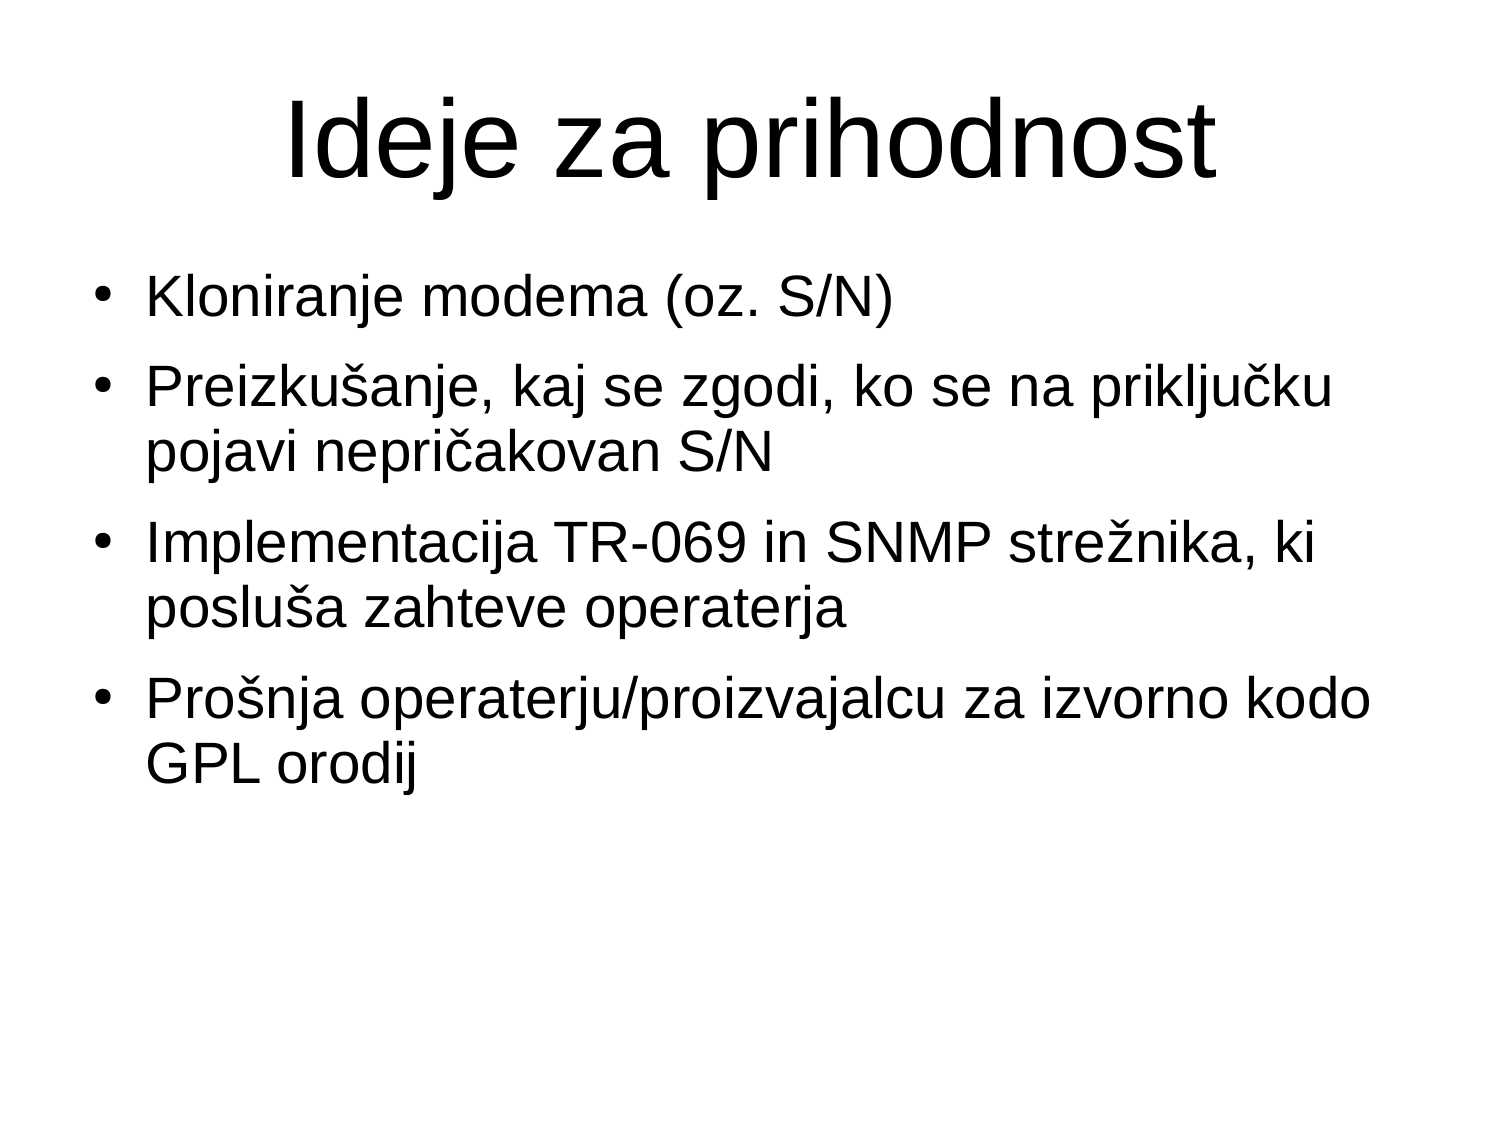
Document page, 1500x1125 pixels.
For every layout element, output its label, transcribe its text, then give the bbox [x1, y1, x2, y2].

list Kloniranje modema (oz. S/N) Preizkušanje, kaj se zgodi, ko se na priključku pojavi nepričakovan S/N Implementacija TR-069 in SNMP strežnika, ki posluša zahteve operaterja Prošnja operaterju/proizvajalcu za izvorno kodo GPL orodij [75, 263, 1425, 916]
title Ideje za prihodnost [75, 44, 1425, 233]
